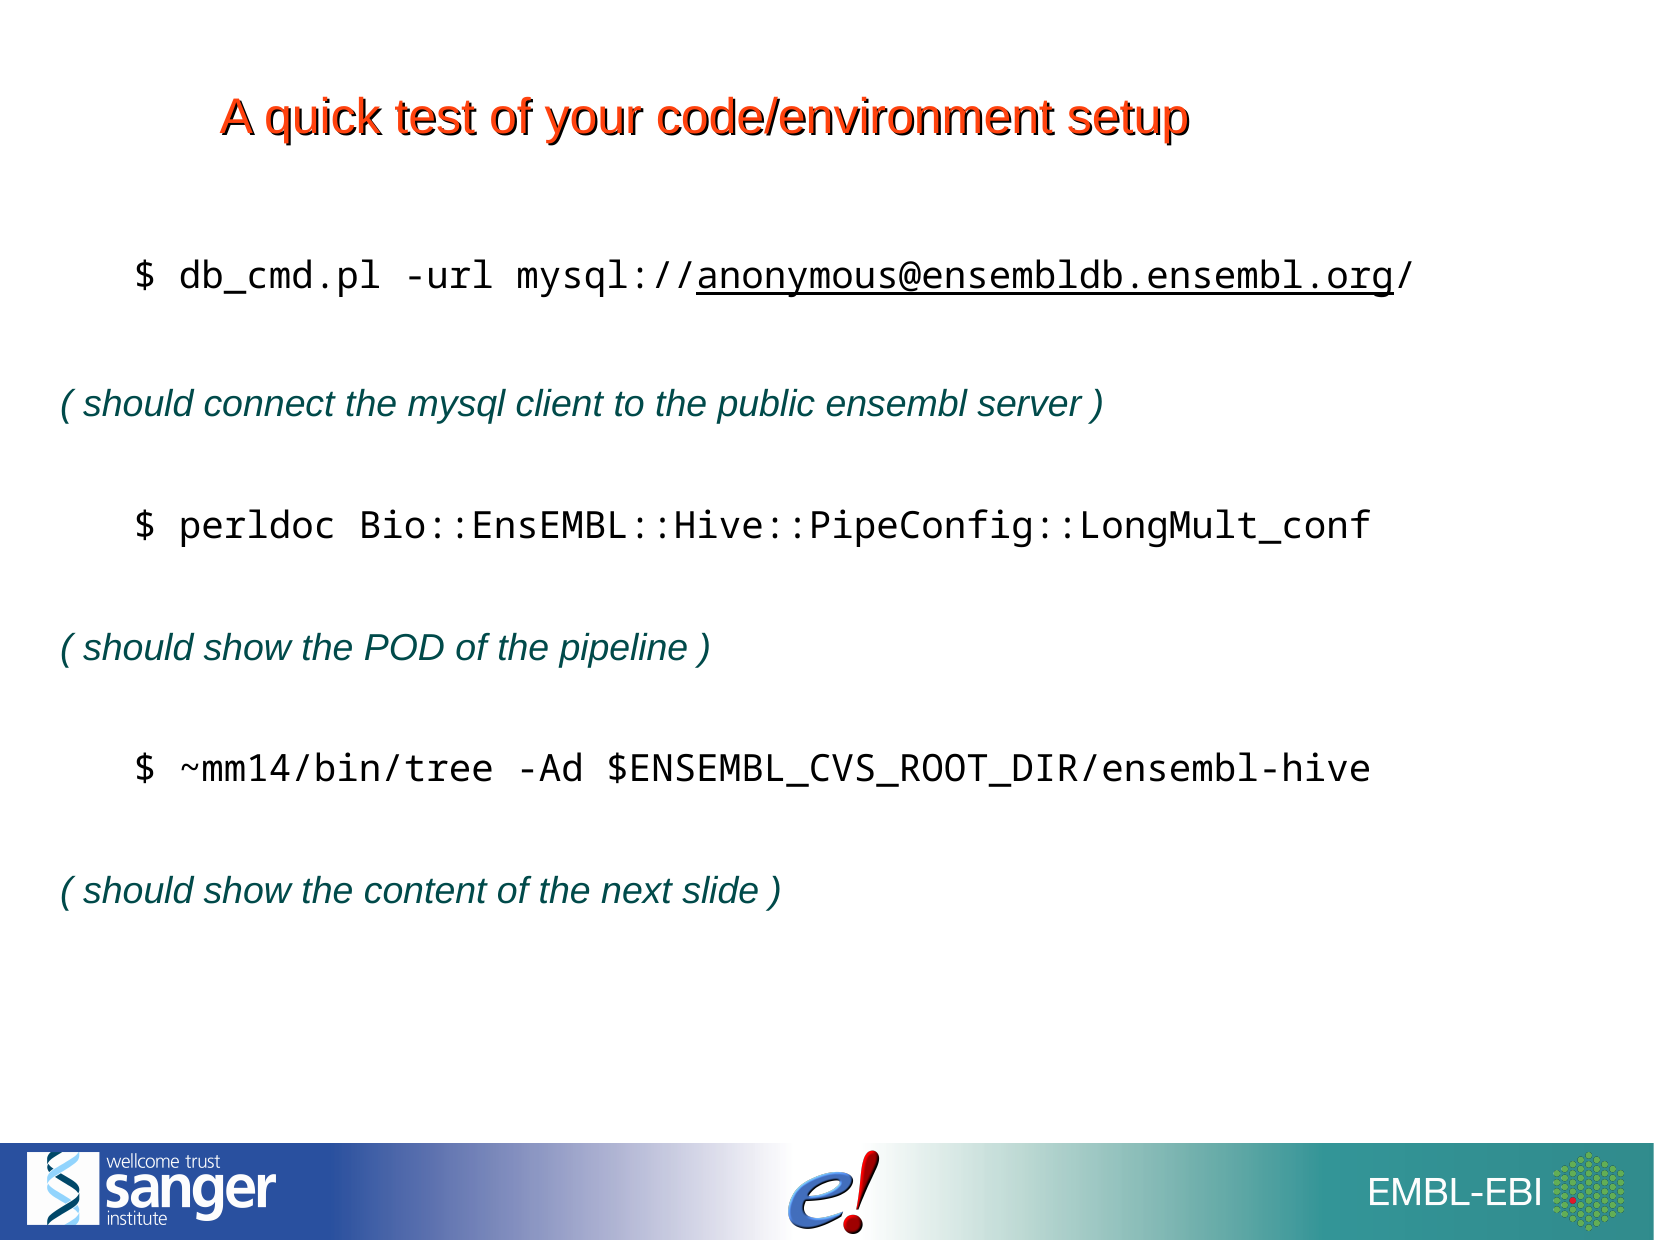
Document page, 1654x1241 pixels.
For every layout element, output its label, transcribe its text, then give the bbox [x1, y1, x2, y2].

text_box A quick test of your code/environment setup [82, 49, 1327, 159]
text_box $ db_cmd.pl -url mysql://anonymous@ensembldb.ensembl.org/ ( should connect the mysql client to the public ensembl server ) $ perldoc Bio::EnsEMBL::Hive::PipeConfig::LongMult_conf ( should show the POD of the pipeline ) $ ~mm14/bin/tree -Ad $ENSEMBL_CVS_ROOT_DIR/ensembl-hive ( should show the content of the next slide ) [45, 236, 1625, 916]
picture [0, 1143, 1654, 1240]
